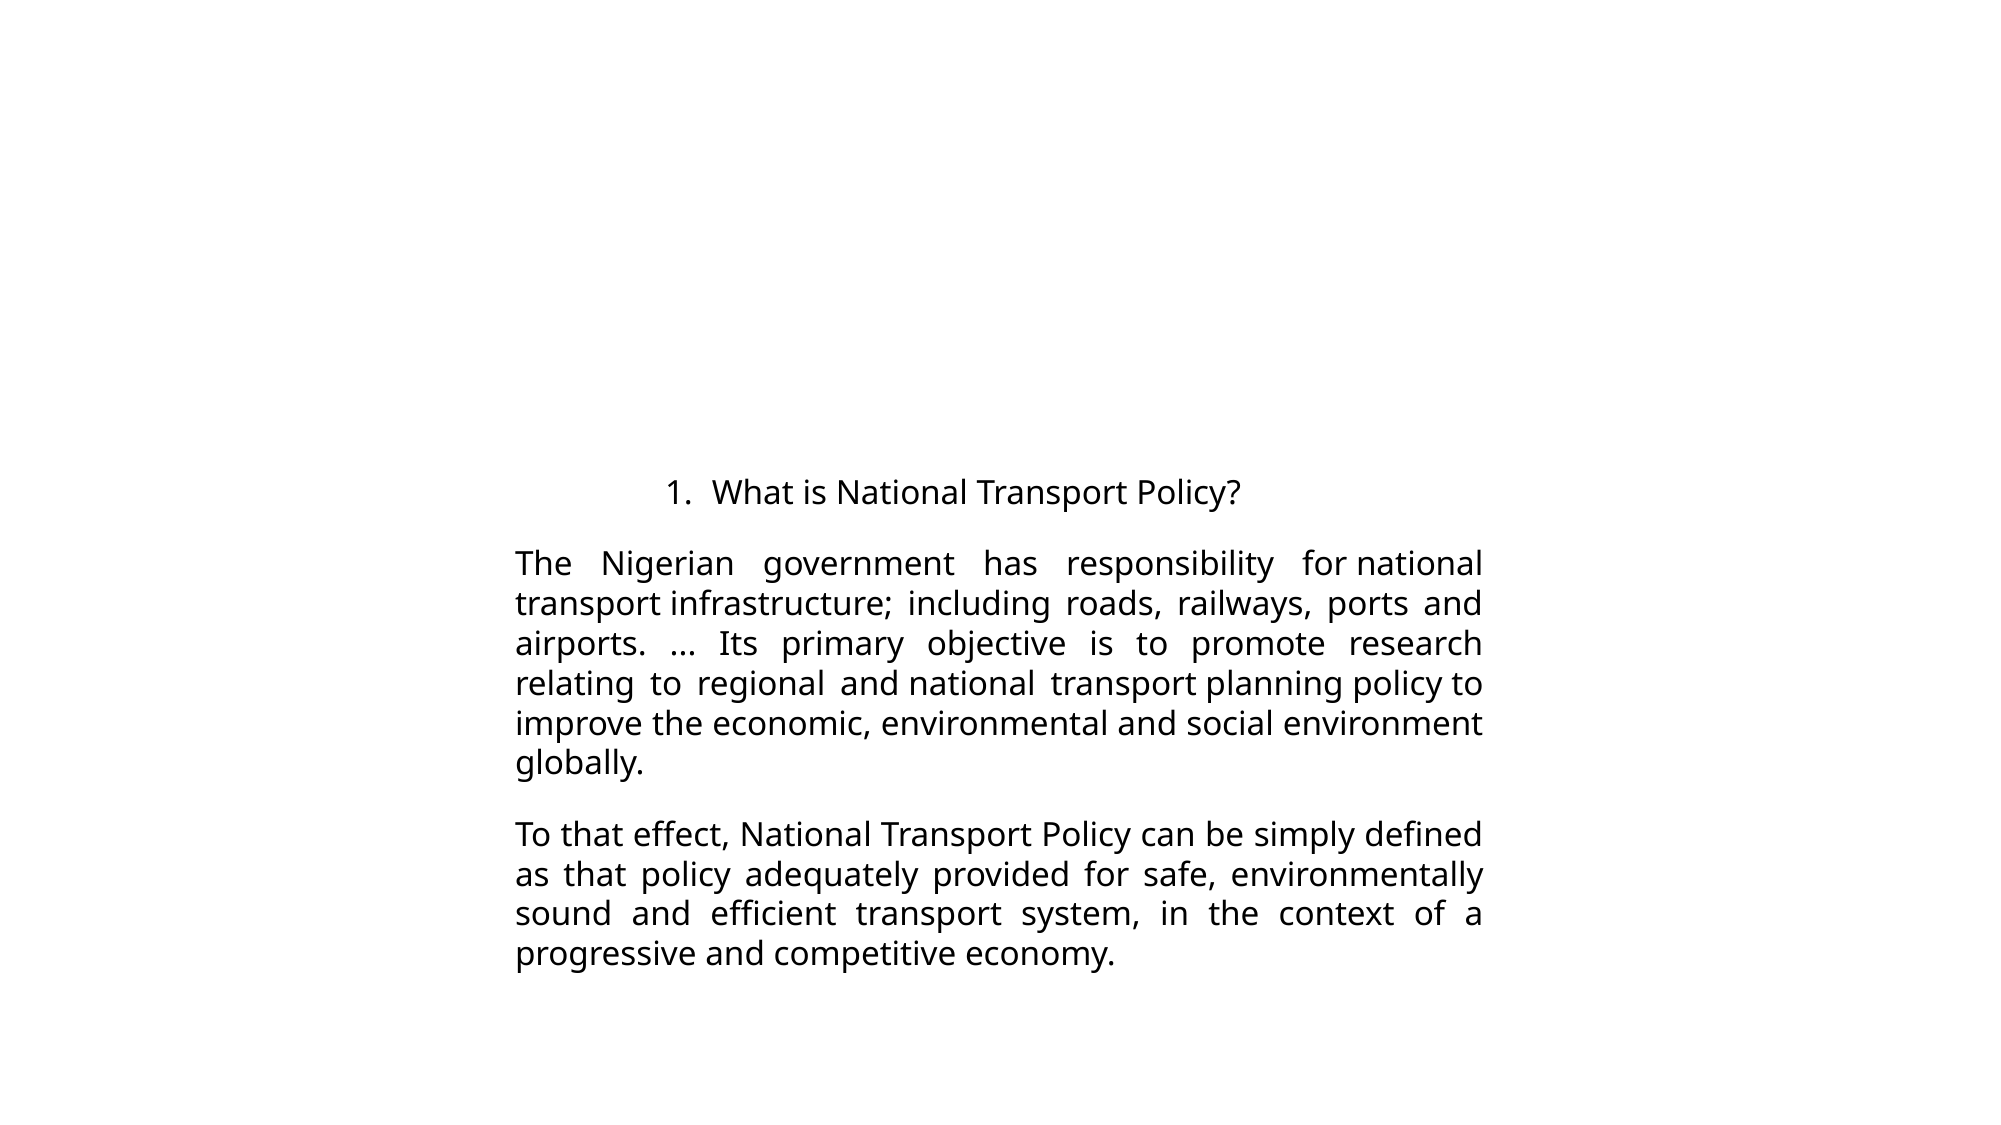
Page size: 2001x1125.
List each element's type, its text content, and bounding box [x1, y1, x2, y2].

text_box What is National Transport Policy? The Nigerian government has responsibility for national transport infrastructure; including roads, railways, ports and airports. ... Its primary objective is to promote research relating to regional and national transport planning policy to improve the economic, environmental and social environment globally. To that effect, National Transport Policy can be simply defined as that policy adequately provided for safe, environmentally sound and efficient transport system, in the context of a progressive and competitive economy. [500, 463, 1500, 980]
